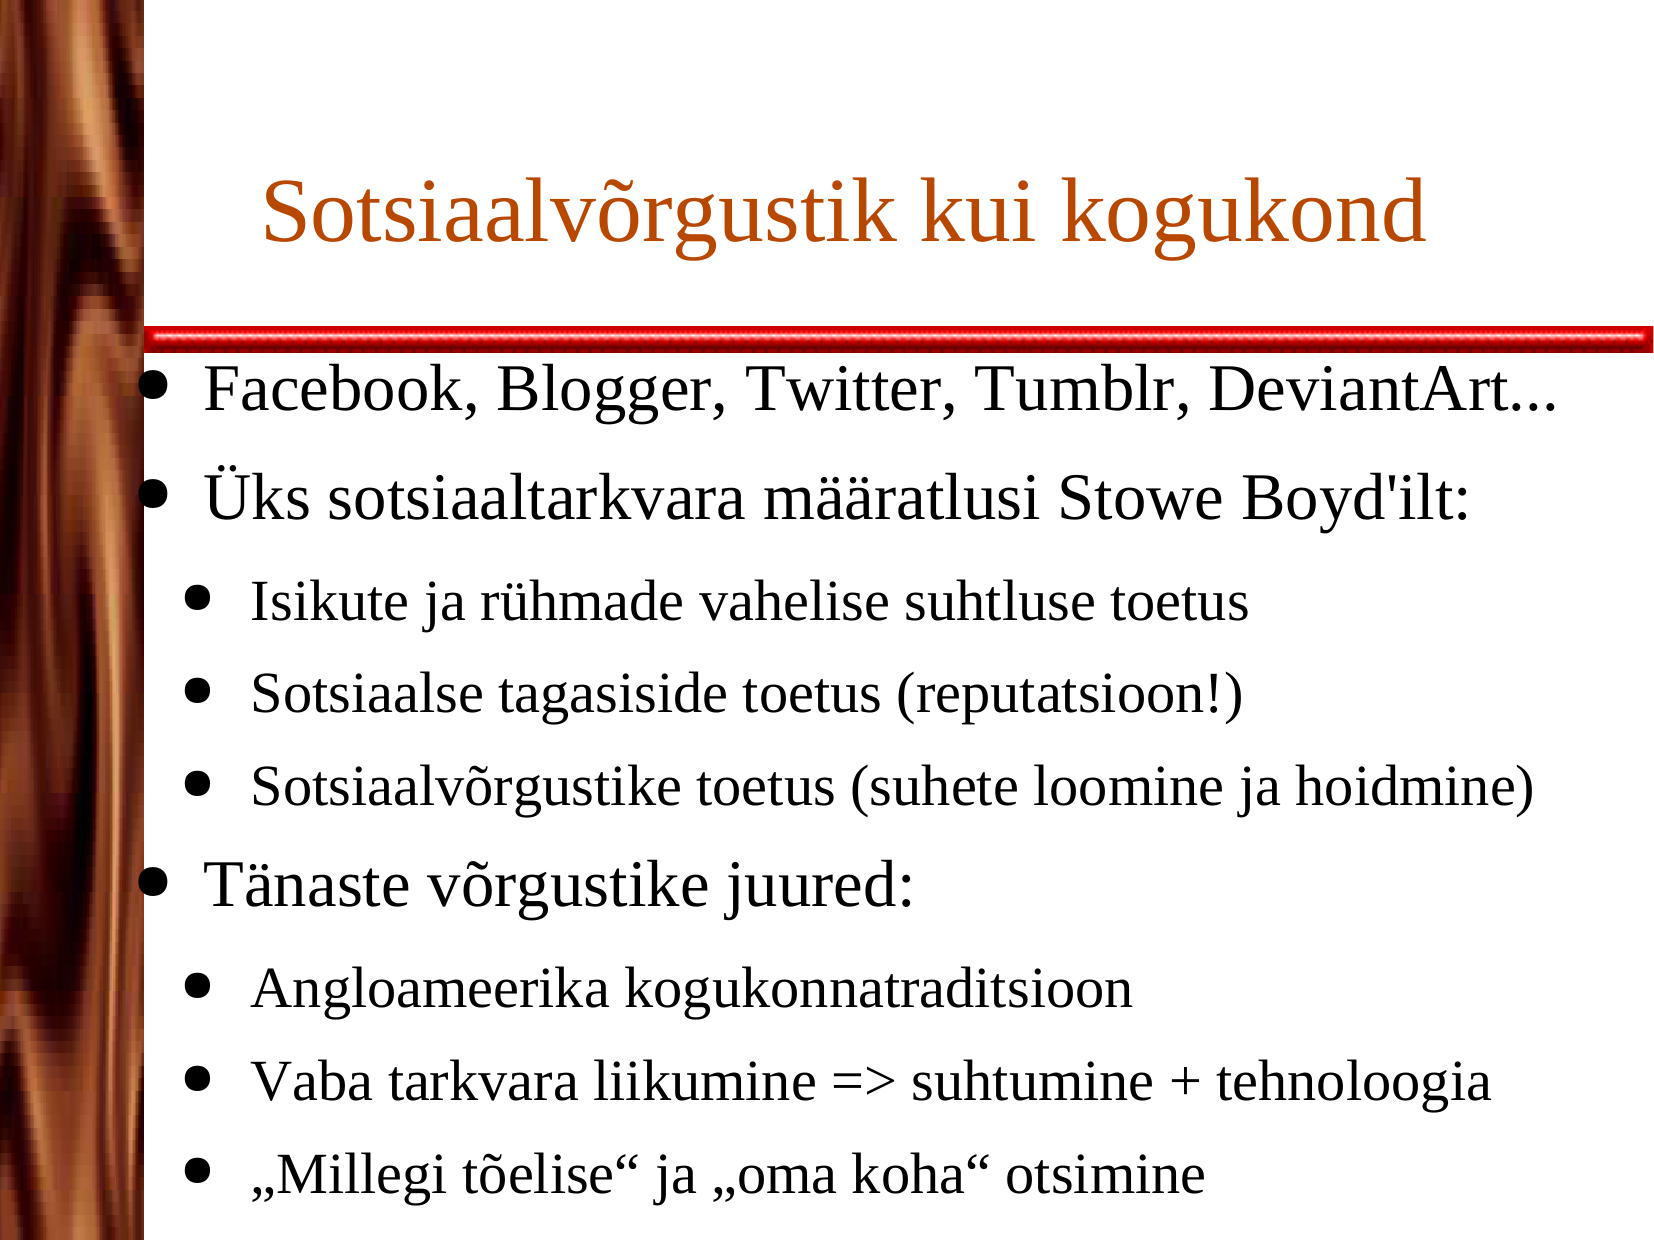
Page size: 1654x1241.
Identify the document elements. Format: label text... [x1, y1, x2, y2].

list Facebook, Blogger, Twitter, Tumblr, DeviantArt... Üks sotsiaaltarkvara määratlusi Stowe Boyd'ilt: Isikute ja rühmade vahelise suhtluse toetus Sotsiaalse tagasiside toetus (reputatsioon!) Sotsiaalvõrgustike toetus (suhete loomine ja hoidmine) Tänaste võrgustike juured: Angloameerika kogukonnatraditsioon Vaba tarkvara liikumine => suhtumine + tehnoloogia „Millegi tõelise“ ja „oma koha“ otsimine [121, 344, 1592, 1202]
picture [0, 0, 1654, 1240]
title Sotsiaalvõrgustik kui kogukond [121, 100, 1533, 312]
